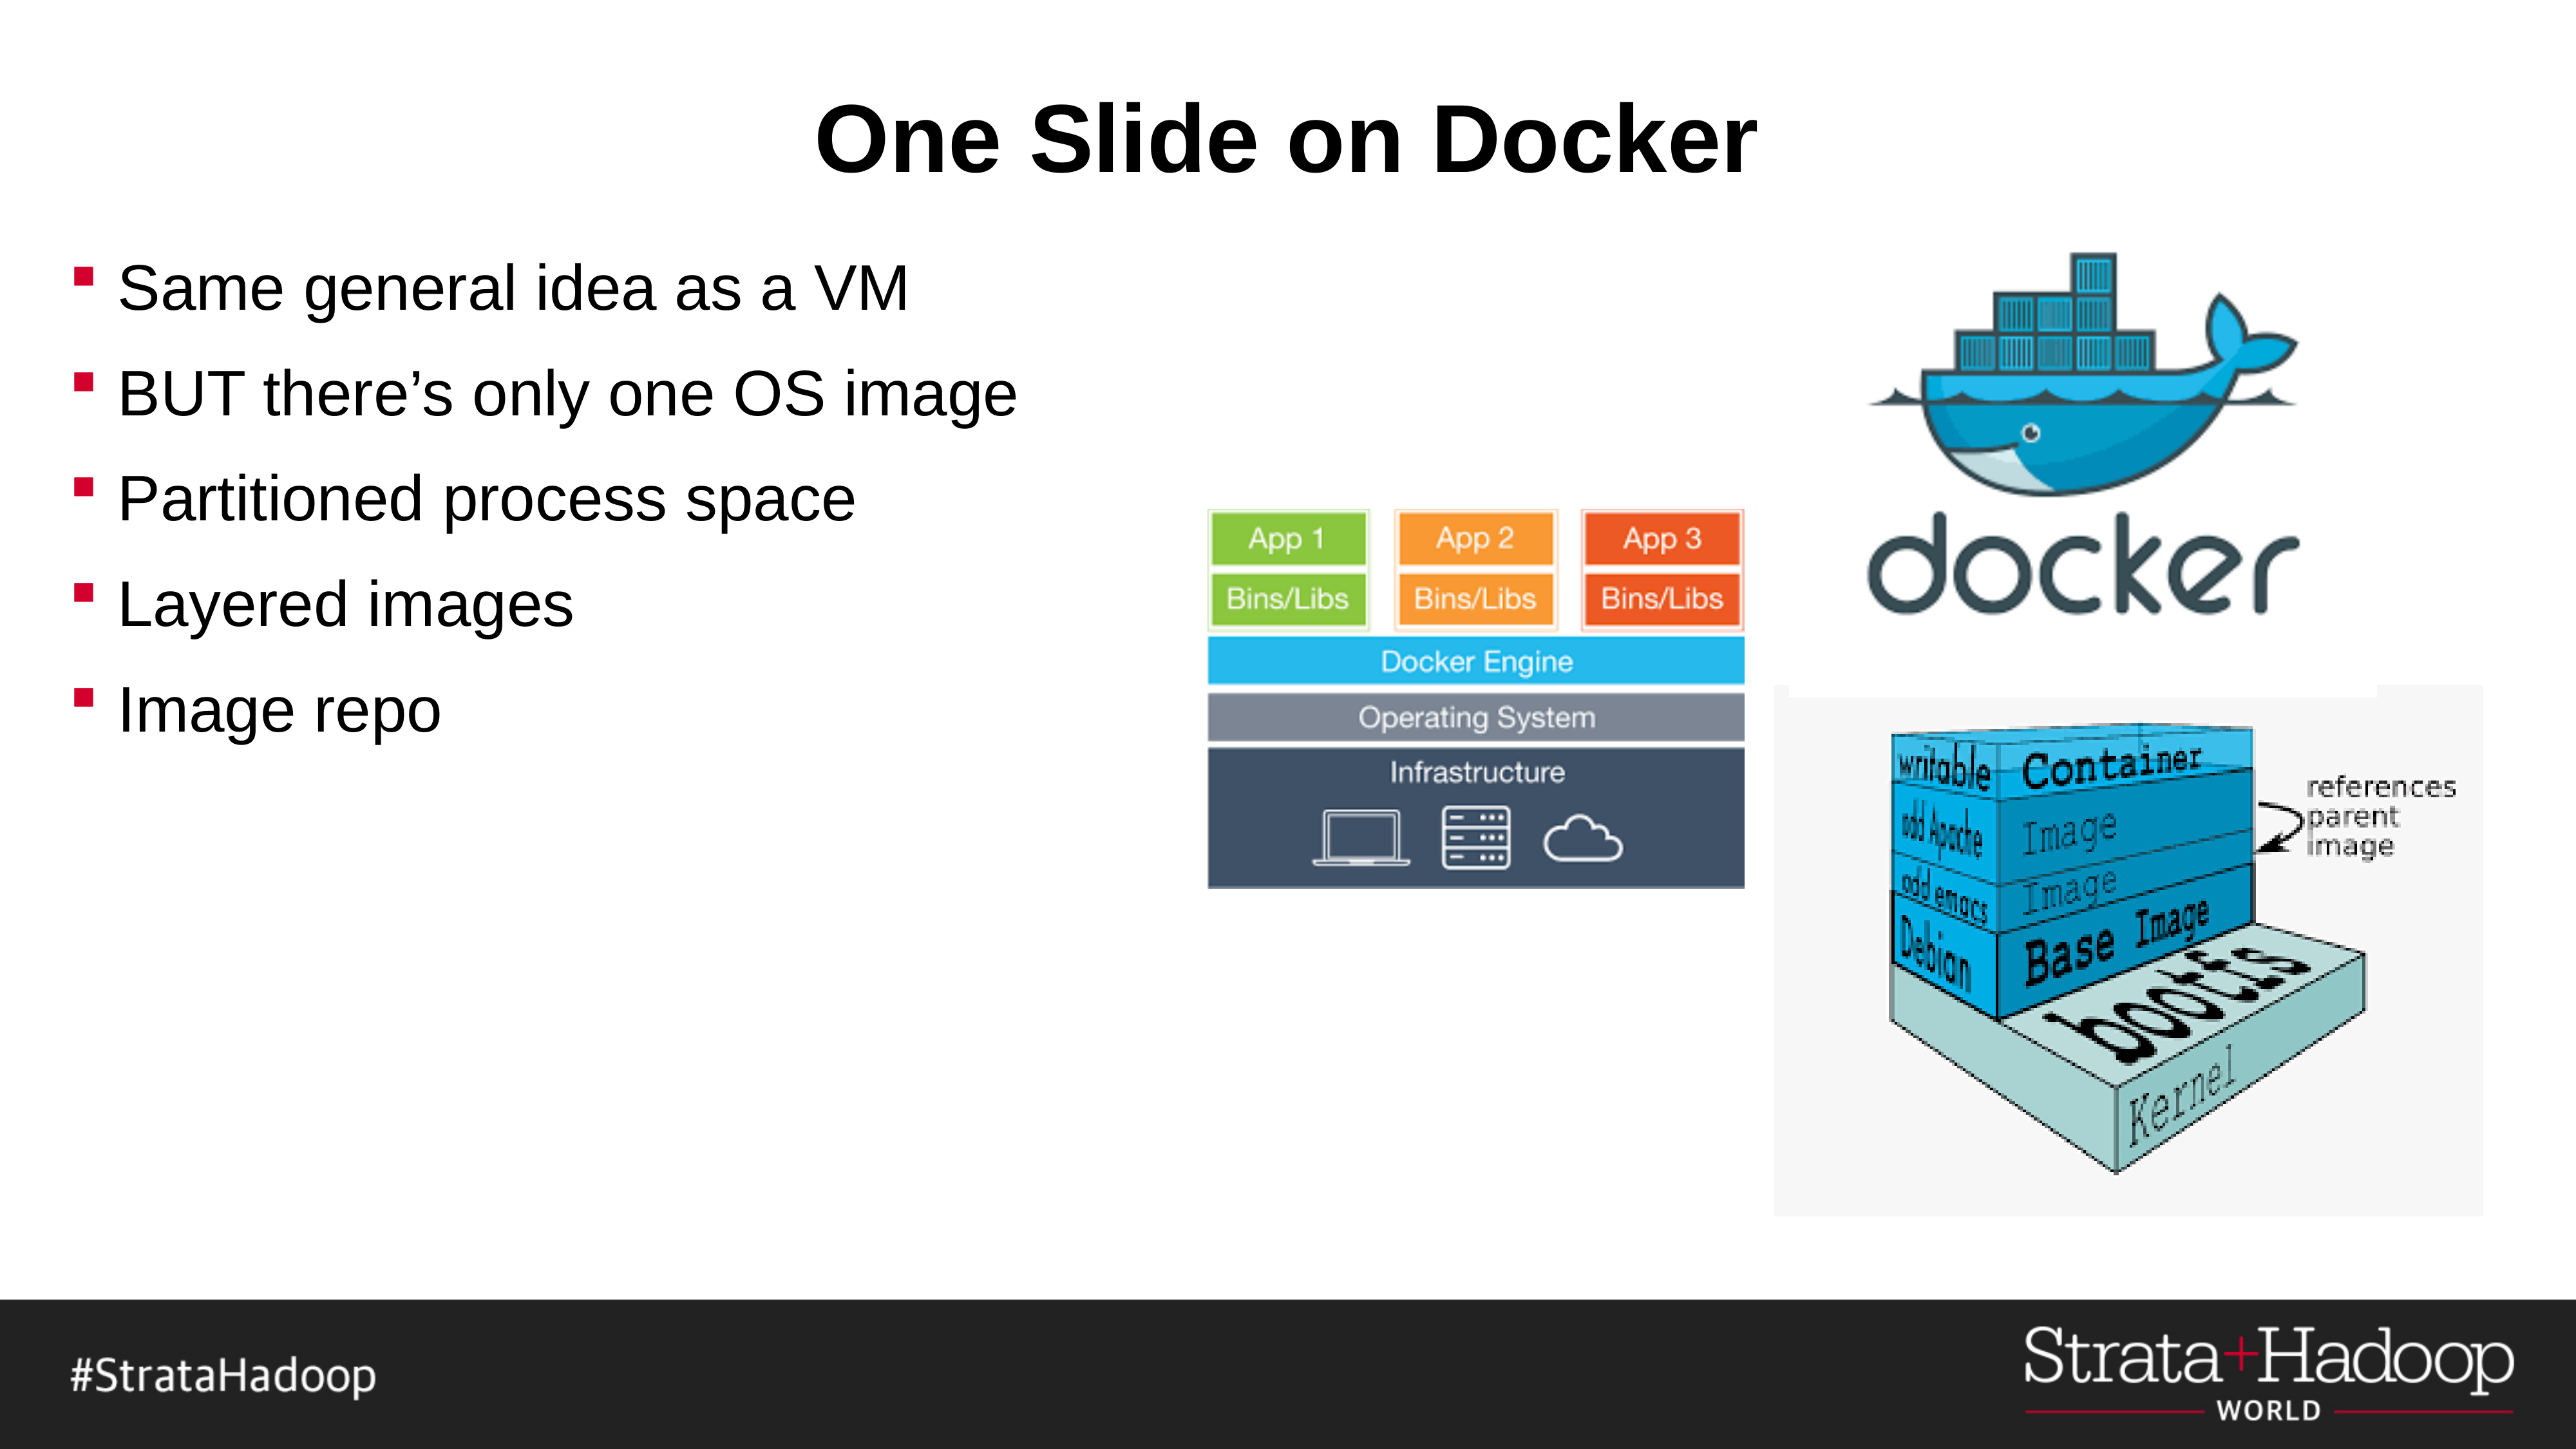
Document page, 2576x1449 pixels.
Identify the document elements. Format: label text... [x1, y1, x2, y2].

picture [1208, 509, 1745, 889]
picture [1774, 175, 2483, 1217]
list Same general idea as a VM BUT there’s only one OS image Partitioned process space Layered images Image repo [65, 242, 2510, 1449]
title One Slide on Docker [65, 25, 2510, 242]
picture [0, 0, 2576, 1449]
